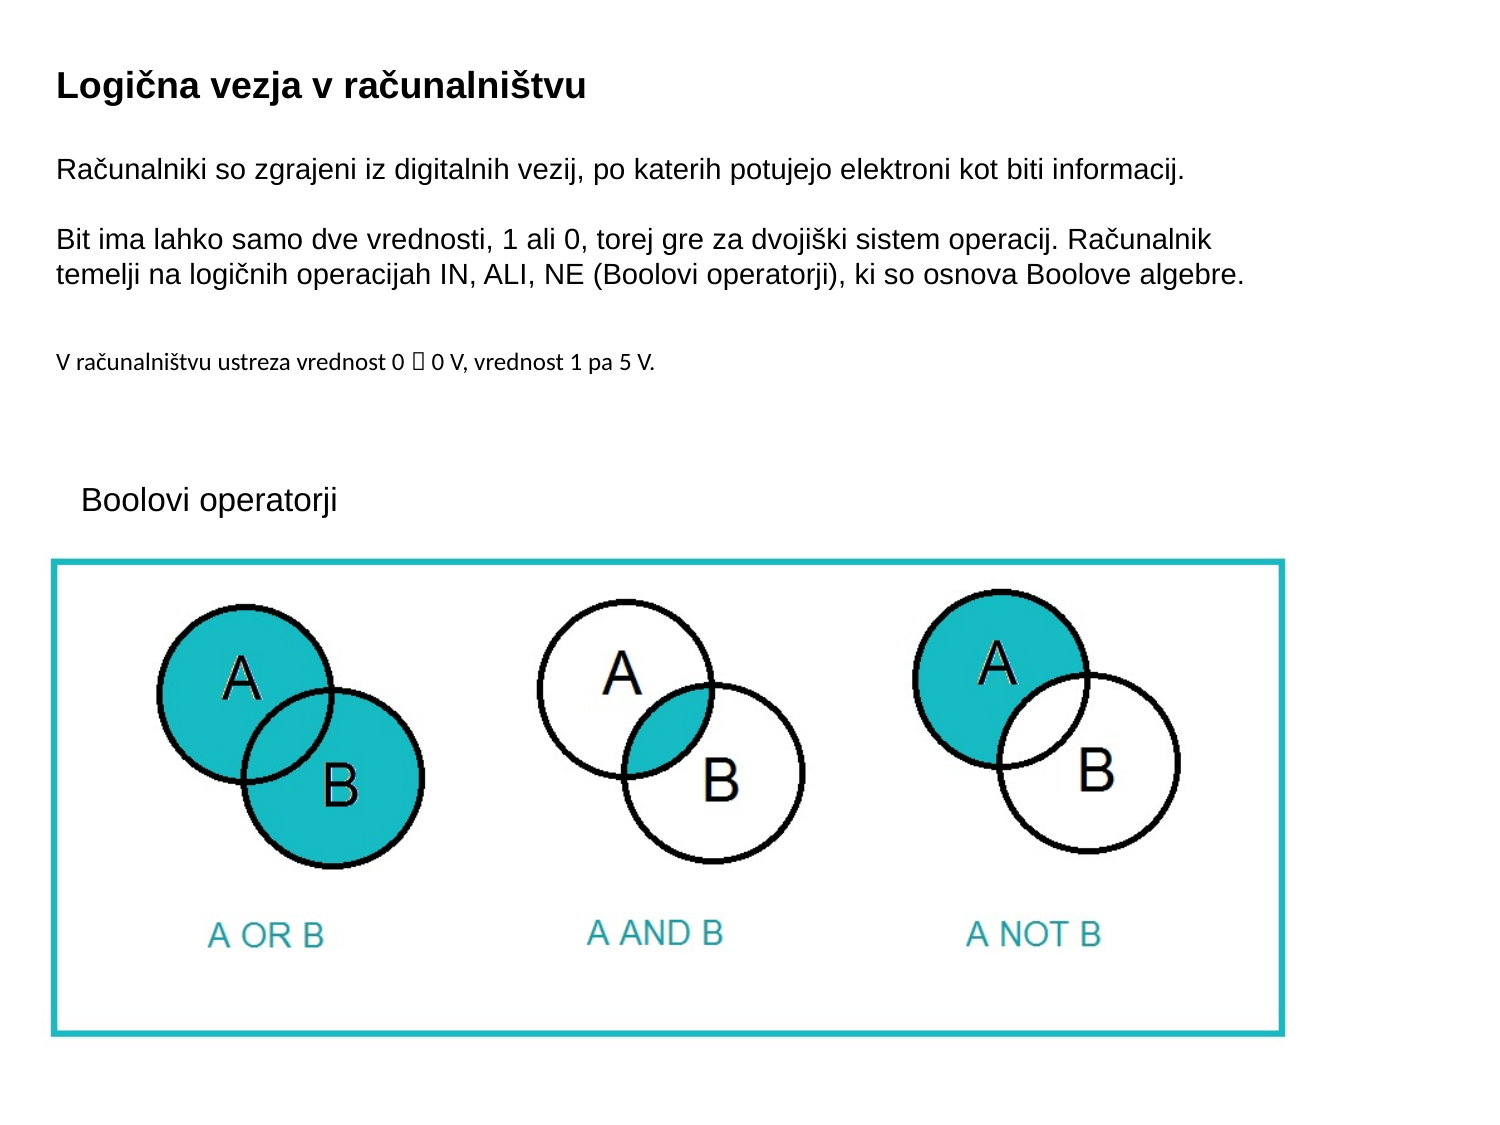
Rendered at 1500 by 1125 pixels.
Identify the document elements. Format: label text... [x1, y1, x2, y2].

text_box V računalništvu ustreza vrednost 0  0 V, vrednost 1 pa 5 V. [41, 338, 784, 383]
text_box Boolovi operatorji [66, 470, 354, 526]
text_box Logična vezja v računalništvu Računalniki so zgrajeni iz digitalnih vezij, po katerih potujejo elektroni kot biti informacij. Bit ima lahko samo dve vrednosti, 1 ali 0, torej gre za dvojiški sistem operacij. Računalnik temelji na logičnih operacijah IN, ALI, NE (Boolovi operatorji), ki so osnova Boolove algebre. [41, 53, 1306, 528]
picture [41, 550, 1294, 1047]
